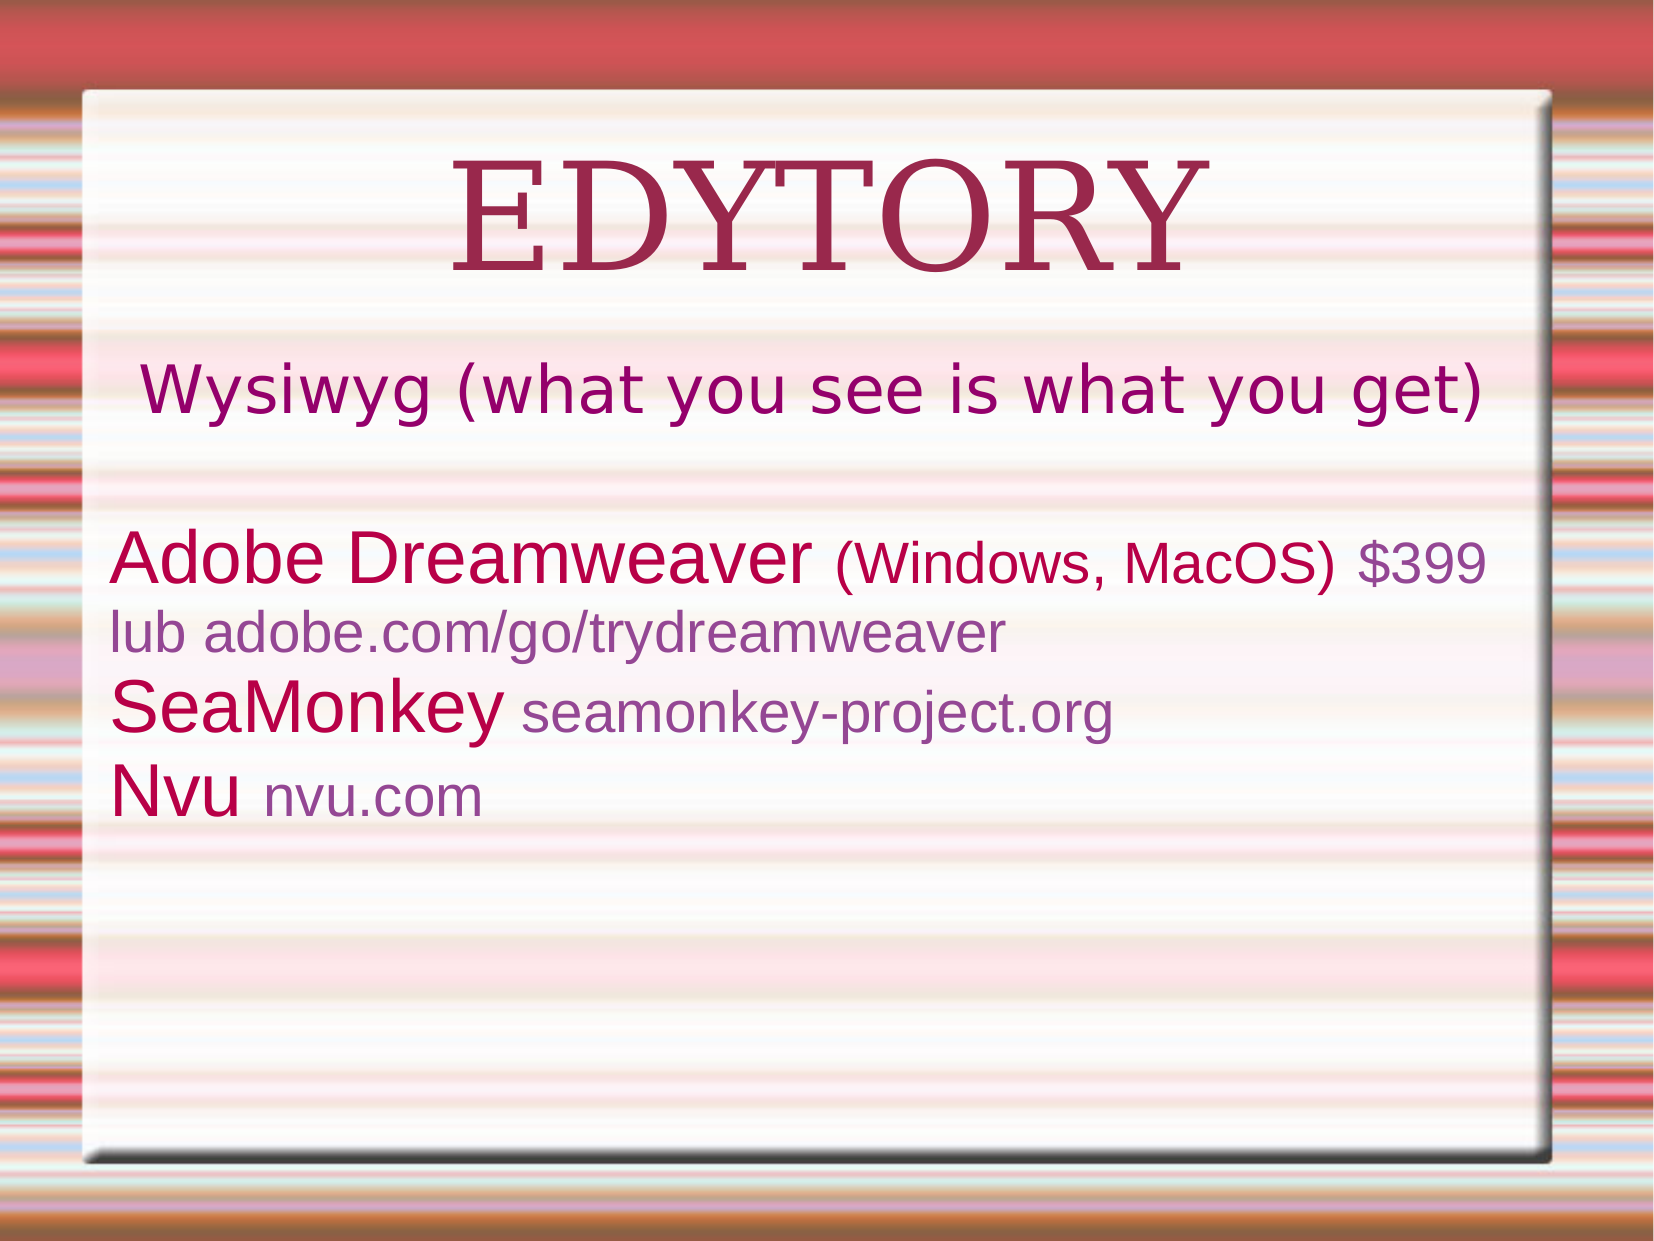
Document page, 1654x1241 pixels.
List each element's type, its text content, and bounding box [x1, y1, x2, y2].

text_box Adobe Dreamweaver (Windows, MacOS) $399 lub adobe.com/go/trydreamweaver SeaMonkey seamonkey-project.org Nvu nvu.com [88, 502, 1536, 846]
picture [0, 0, 1654, 1241]
text_box Wysiwyg (what you see is what you get) [118, 338, 1531, 443]
title EDYTORY [121, 114, 1534, 323]
